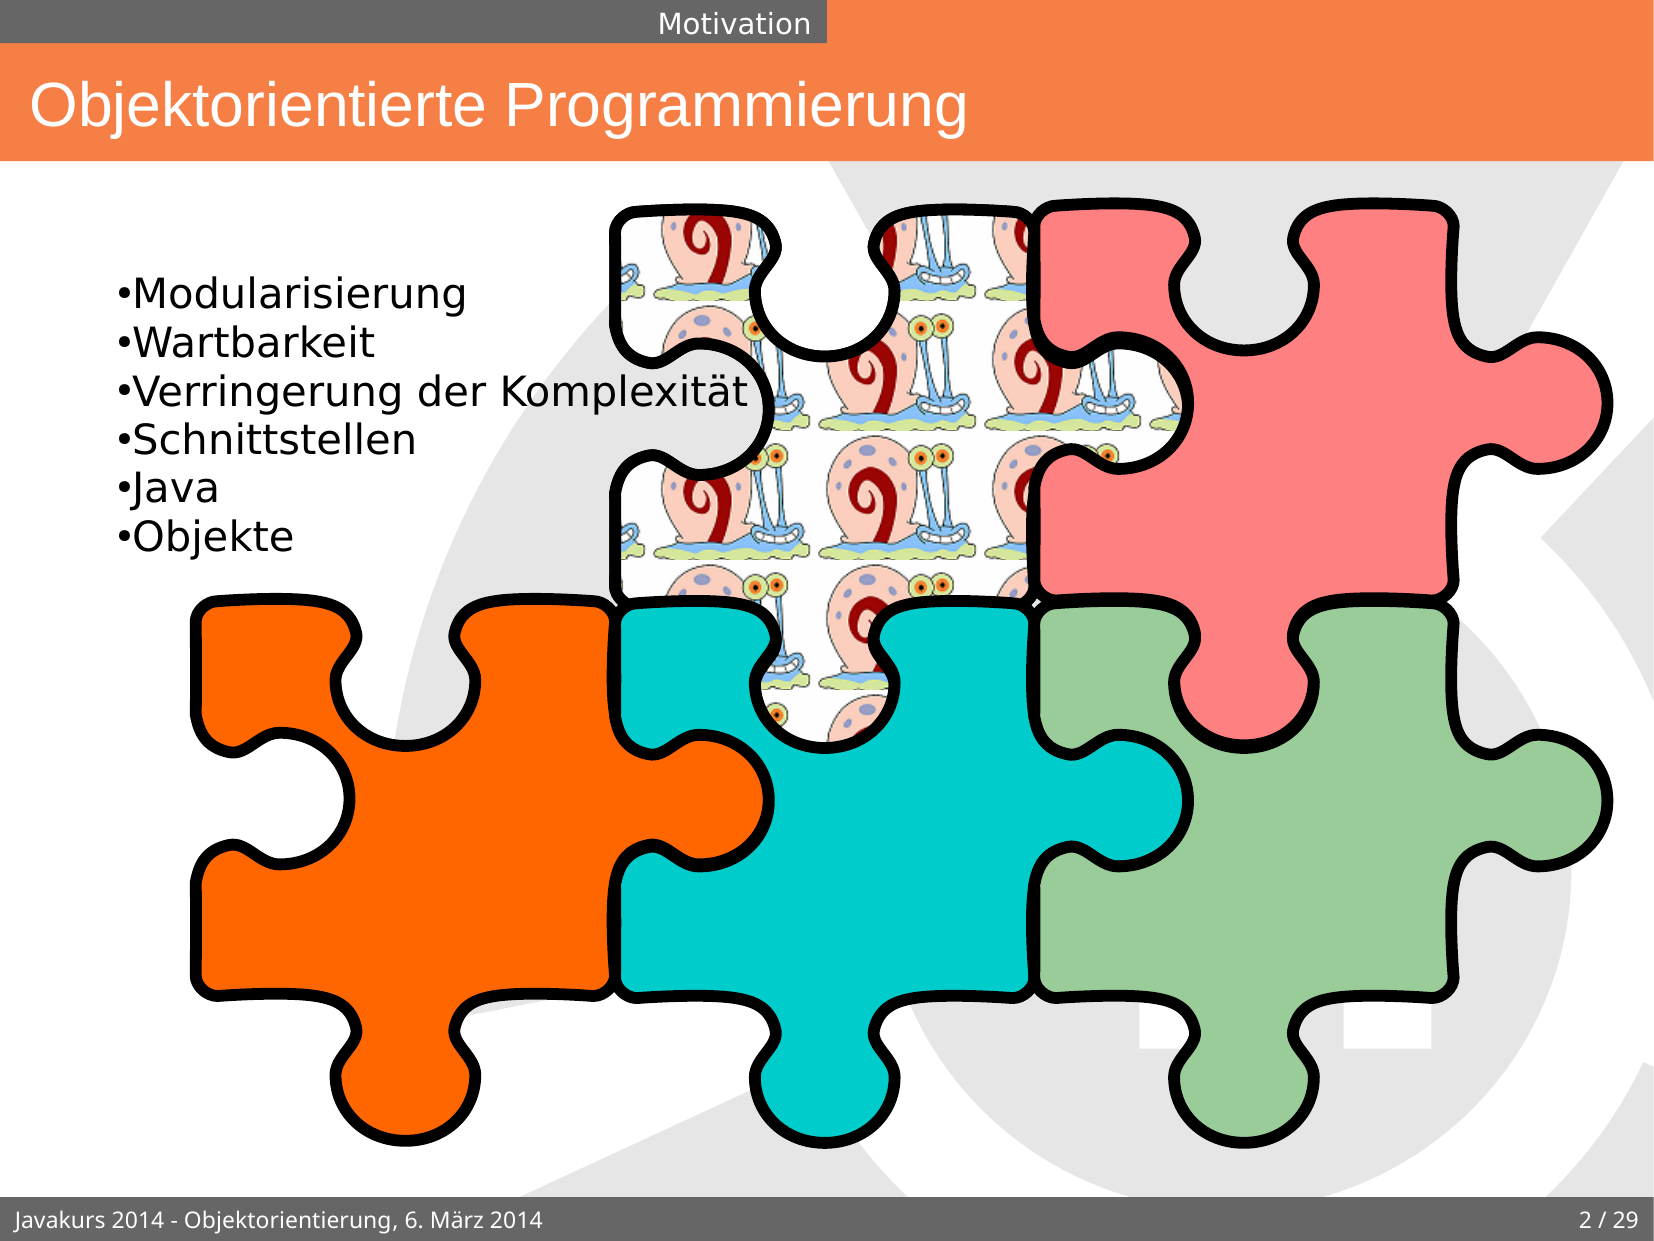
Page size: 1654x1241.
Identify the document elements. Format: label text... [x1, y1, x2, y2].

title Objektorientierte Programmierung [29, 67, 1595, 143]
text_box [195, 203, 1608, 1143]
text_box Modularisierung Wartbarkeit Verringerung der Komplexität Schnittstellen Java Objekte [82, 247, 613, 584]
text_box Motivation [29, 0, 827, 50]
